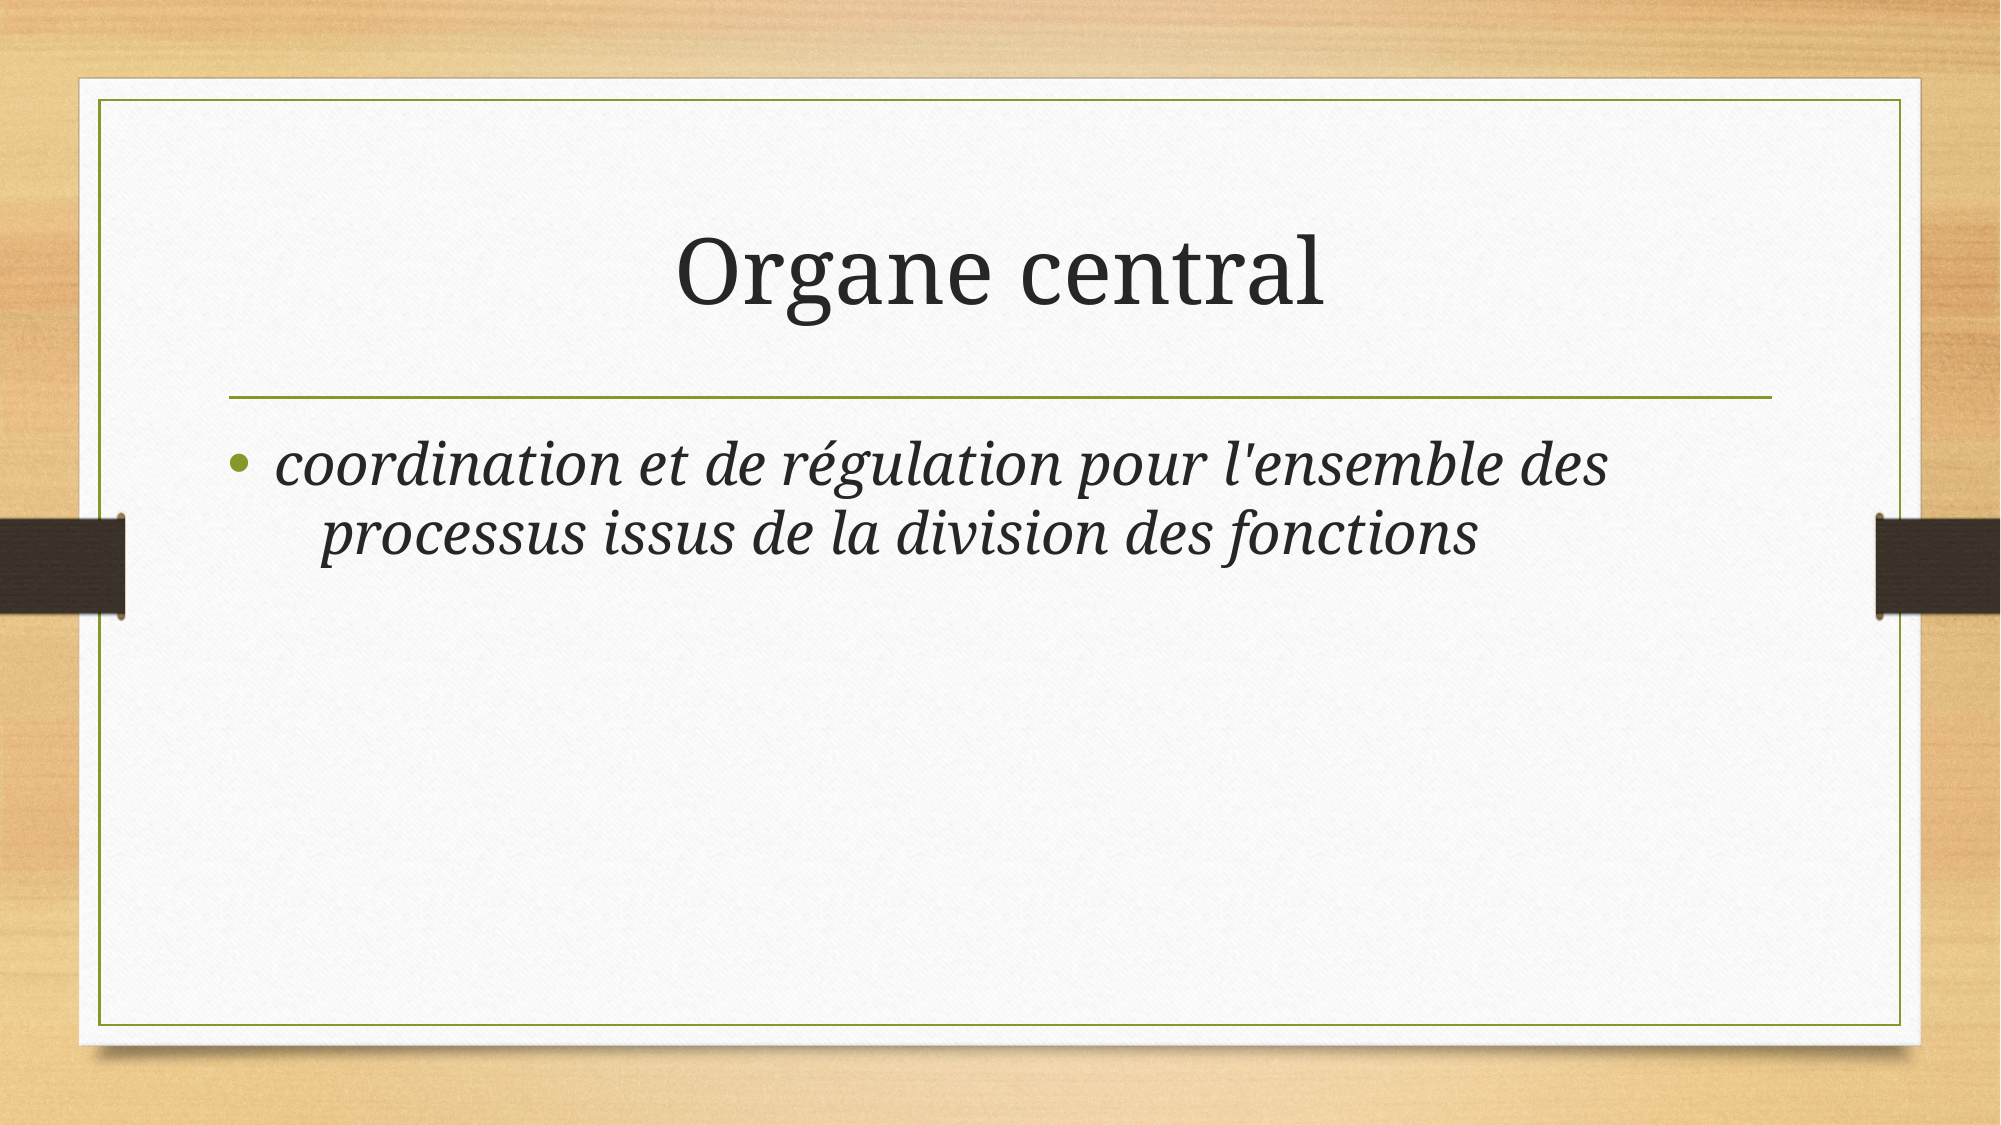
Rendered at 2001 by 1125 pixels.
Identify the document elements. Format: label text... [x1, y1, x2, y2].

list coordination et de régulation pour l'ensemble des processus issus de la division des fonctions [212, 419, 1788, 964]
title Organe central [212, 161, 1788, 376]
